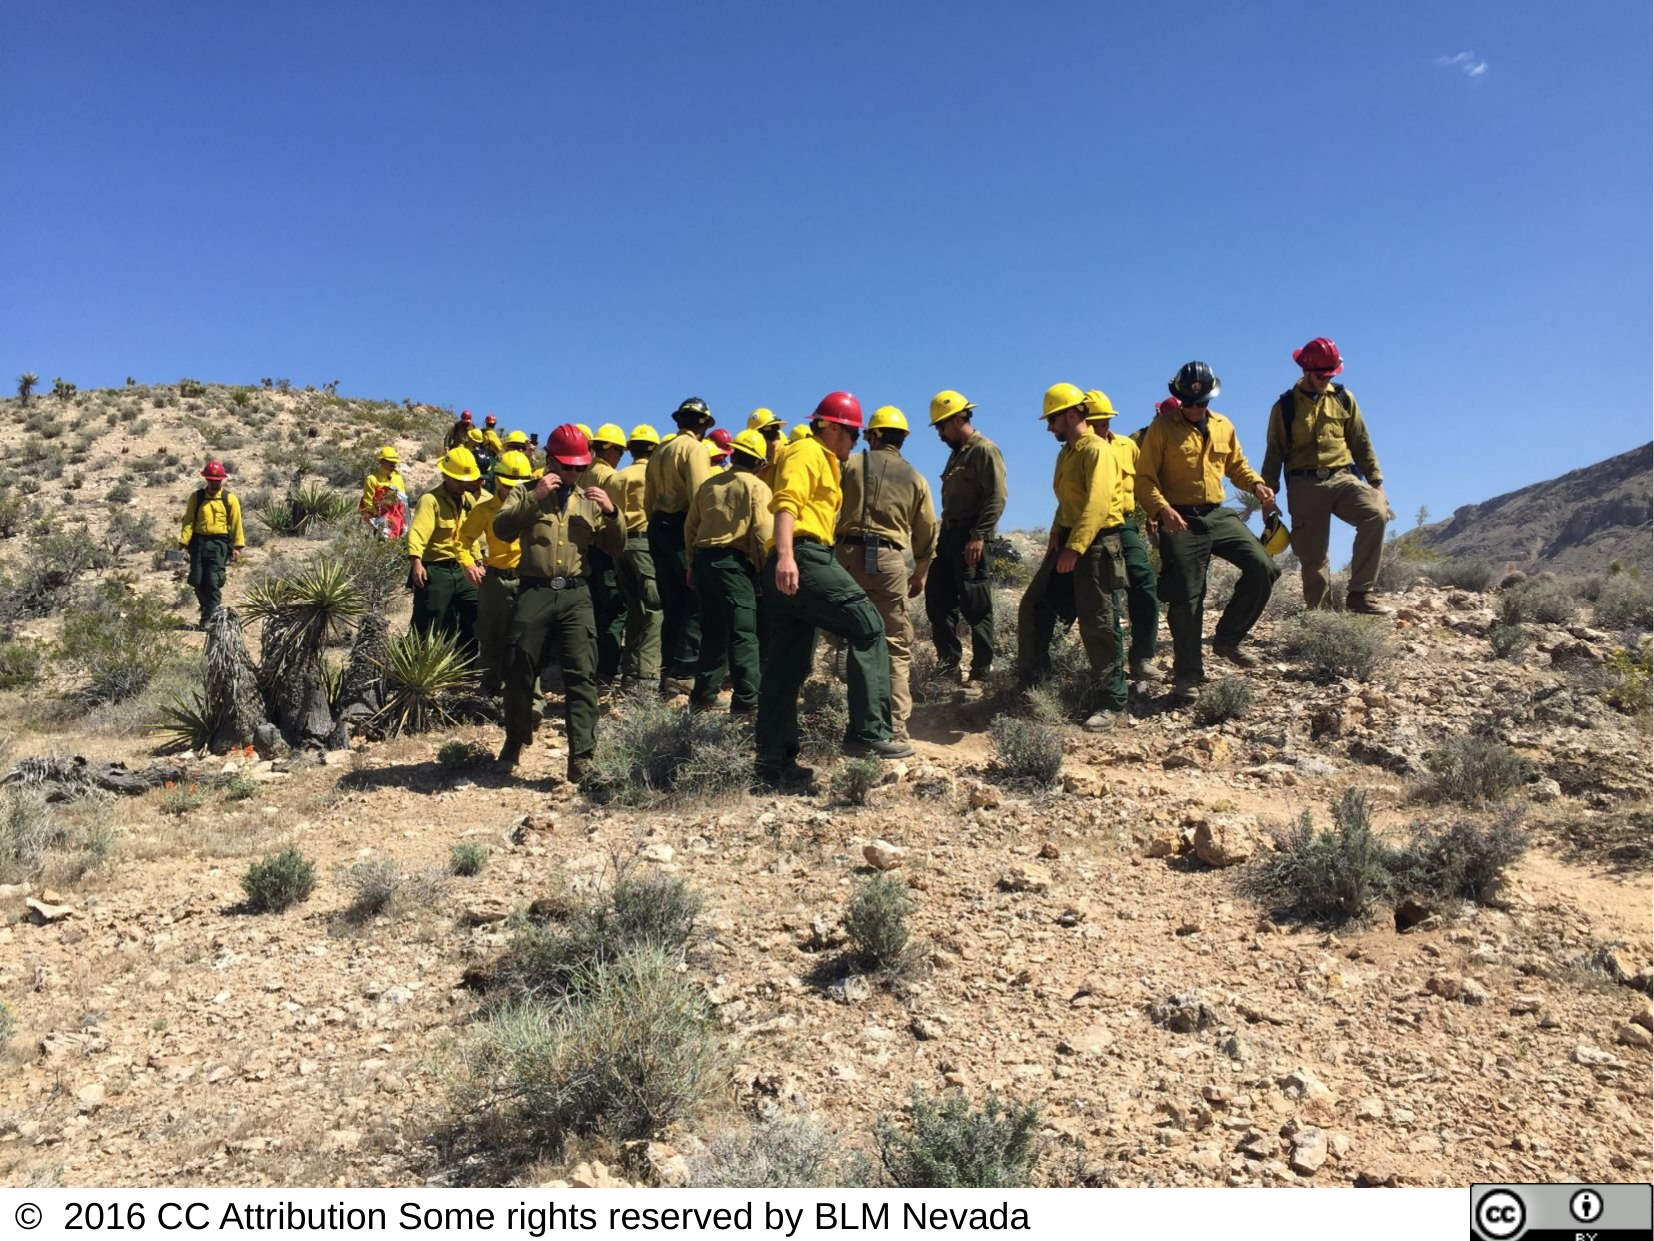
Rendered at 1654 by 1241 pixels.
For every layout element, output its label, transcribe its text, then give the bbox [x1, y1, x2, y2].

text_box © 2016 CC Attribution Some rights reserved by BLM Nevada [0, 1188, 1470, 1241]
picture [0, 0, 1654, 1241]
